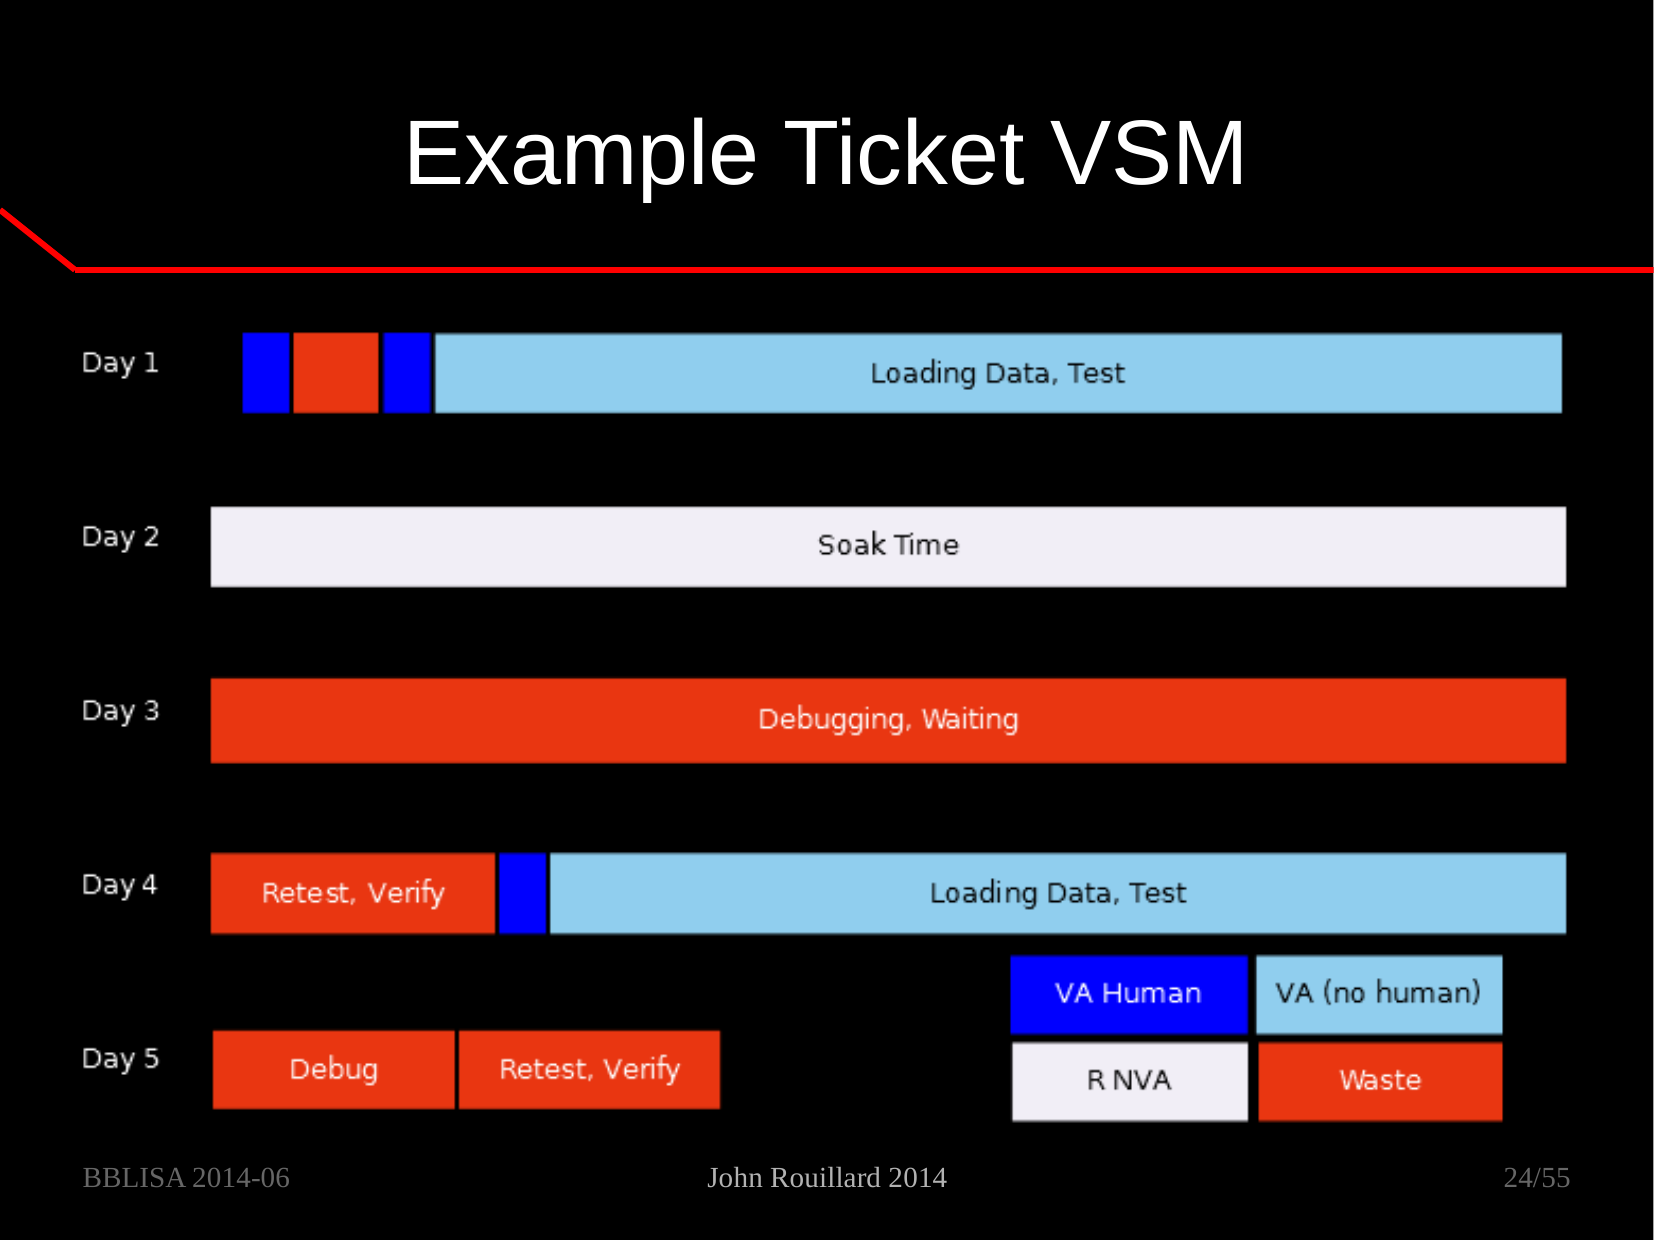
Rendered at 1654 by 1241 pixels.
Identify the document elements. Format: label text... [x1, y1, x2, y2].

picture [82, 329, 1571, 1126]
title Example Ticket VSM [82, 49, 1571, 257]
